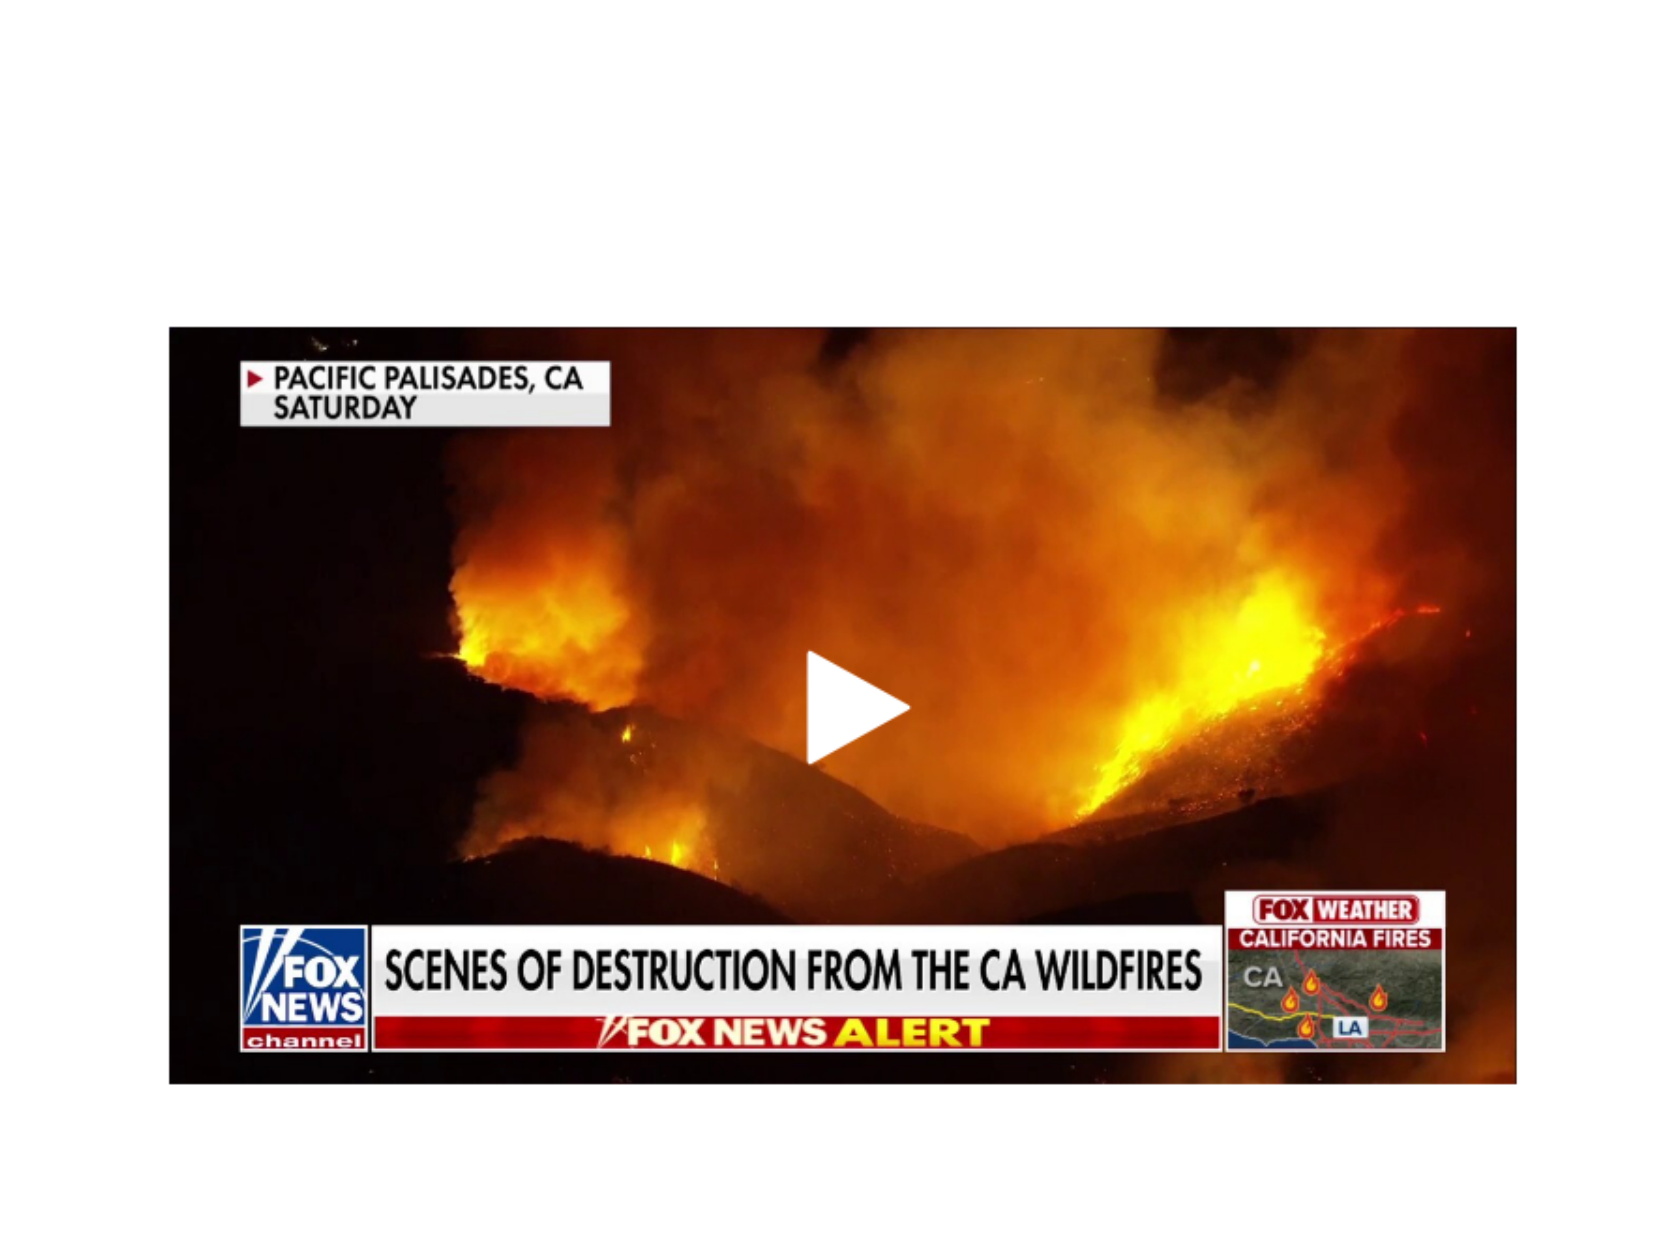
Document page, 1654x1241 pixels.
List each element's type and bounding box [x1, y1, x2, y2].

picture [119, 290, 1534, 1109]
